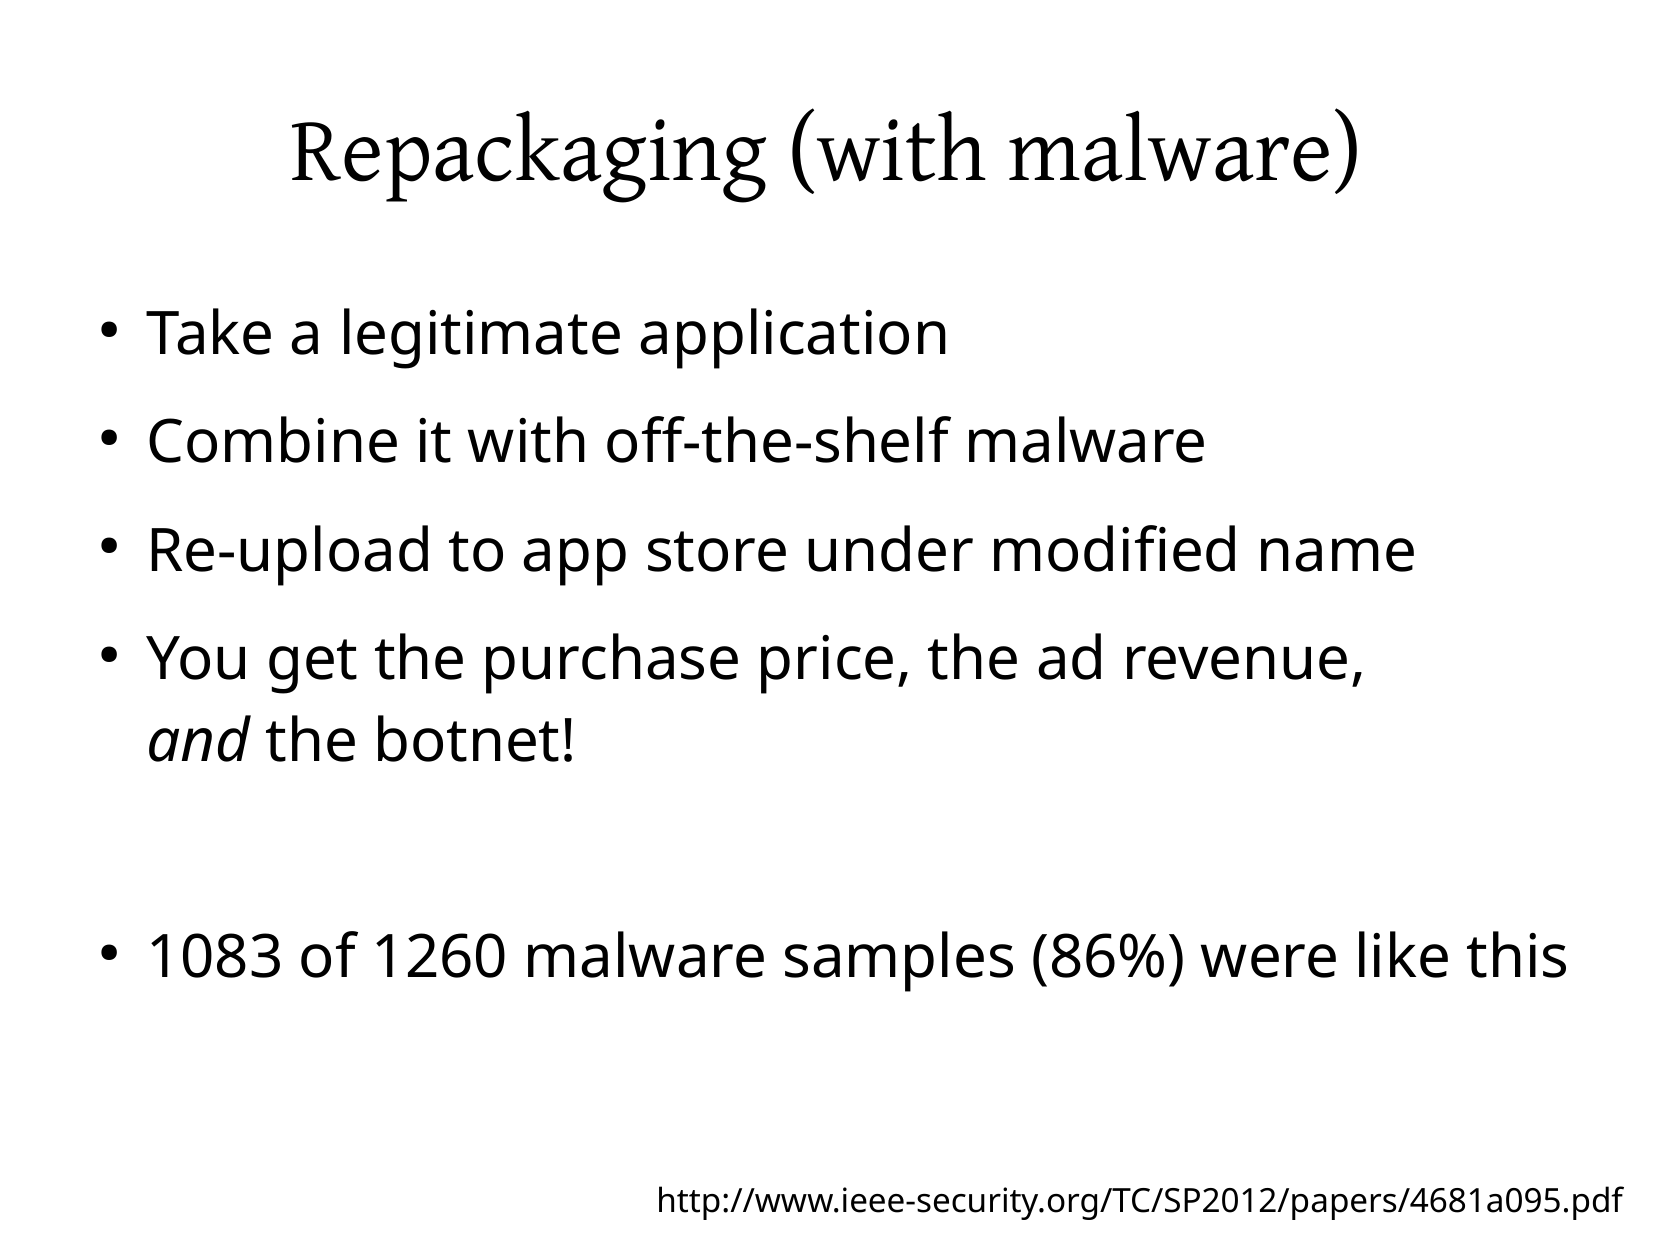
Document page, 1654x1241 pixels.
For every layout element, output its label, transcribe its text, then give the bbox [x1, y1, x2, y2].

list Take a legitimate application Combine it with off-the-shelf malware Re-upload to app store under modified name You get the purchase price, the ad revenue, and the botnet! 1083 of 1260 malware samples (86%) were like this [82, 290, 1571, 1010]
title Repackaging (with malware) [82, 49, 1571, 257]
text_box http://www.ieee-security.org/TC/SP2012/papers/4681a095.pdf [585, 1170, 1640, 1227]
